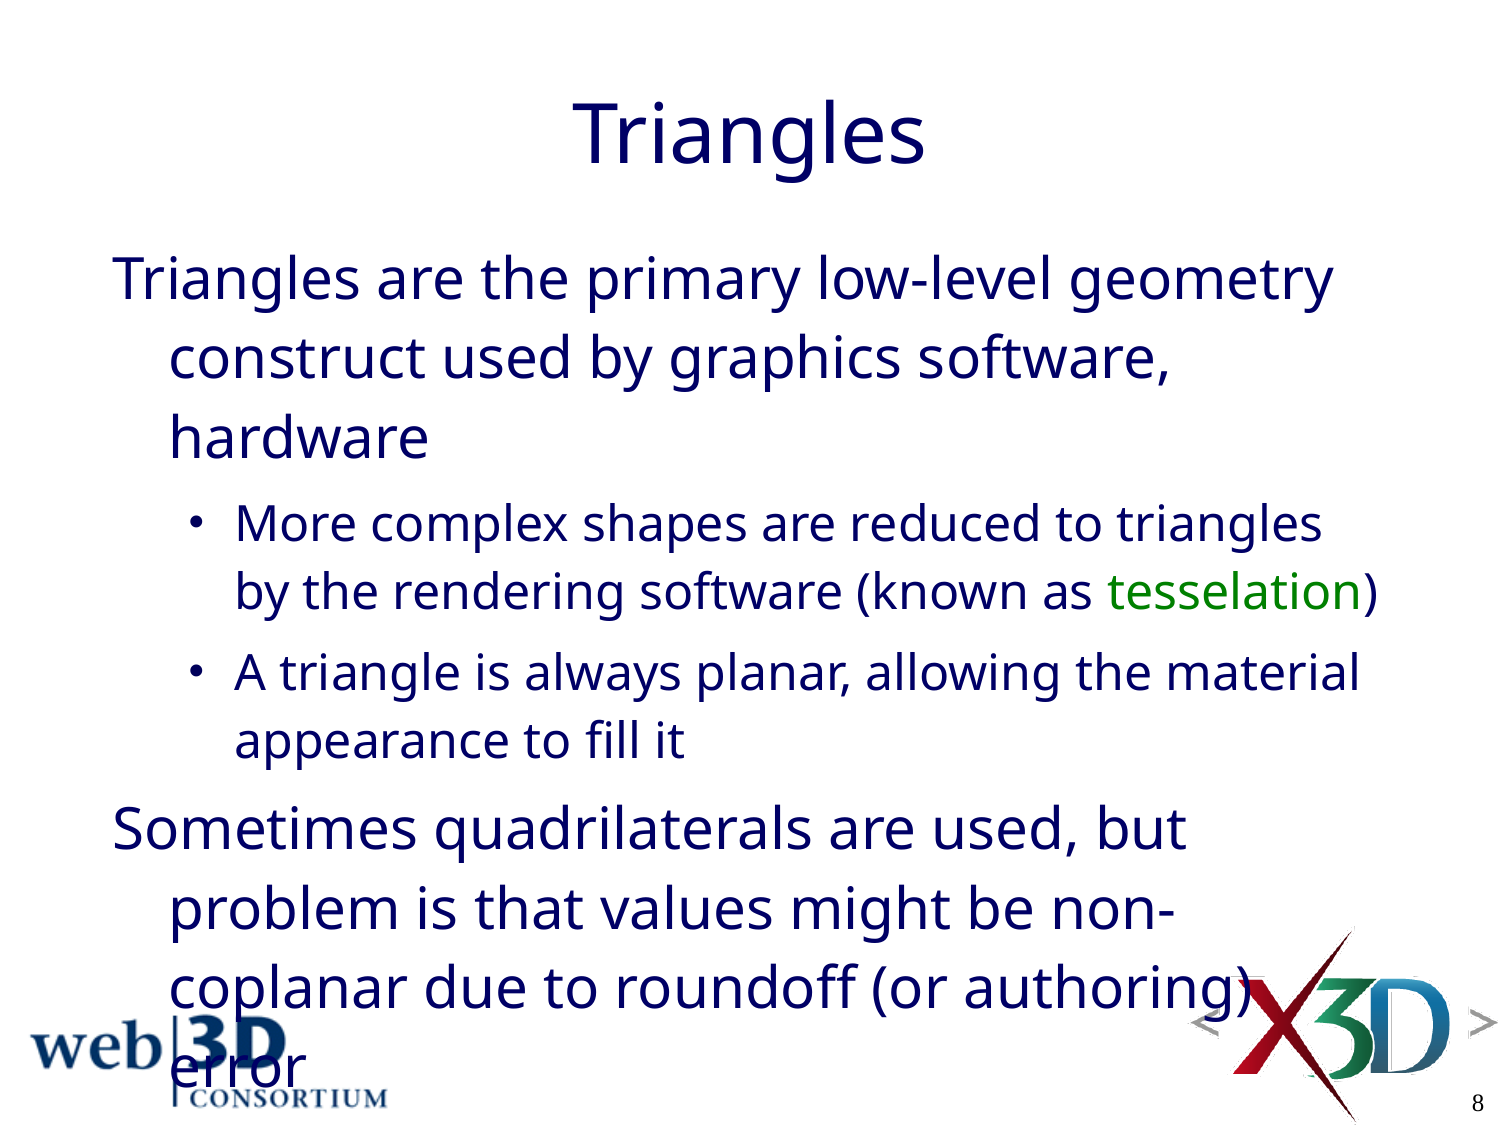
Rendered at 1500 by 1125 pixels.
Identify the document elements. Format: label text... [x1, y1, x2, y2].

picture [1187, 926, 1500, 1125]
picture [12, 998, 413, 1118]
list Triangles are the primary low-level geometry construct used by graphics software, hardware More complex shapes are reduced to triangles by the rendering software (known as tesselation) A triangle is always planar, allowing the material appearance to fill it Sometimes quadrilaterals are used, but problem is that values might be non-coplanar due to roundoff (or authoring) error Which means that filling in material is ill defined, and not properly or repeatably renderable [112, 237, 1388, 1003]
title Triangles [112, 37, 1388, 226]
